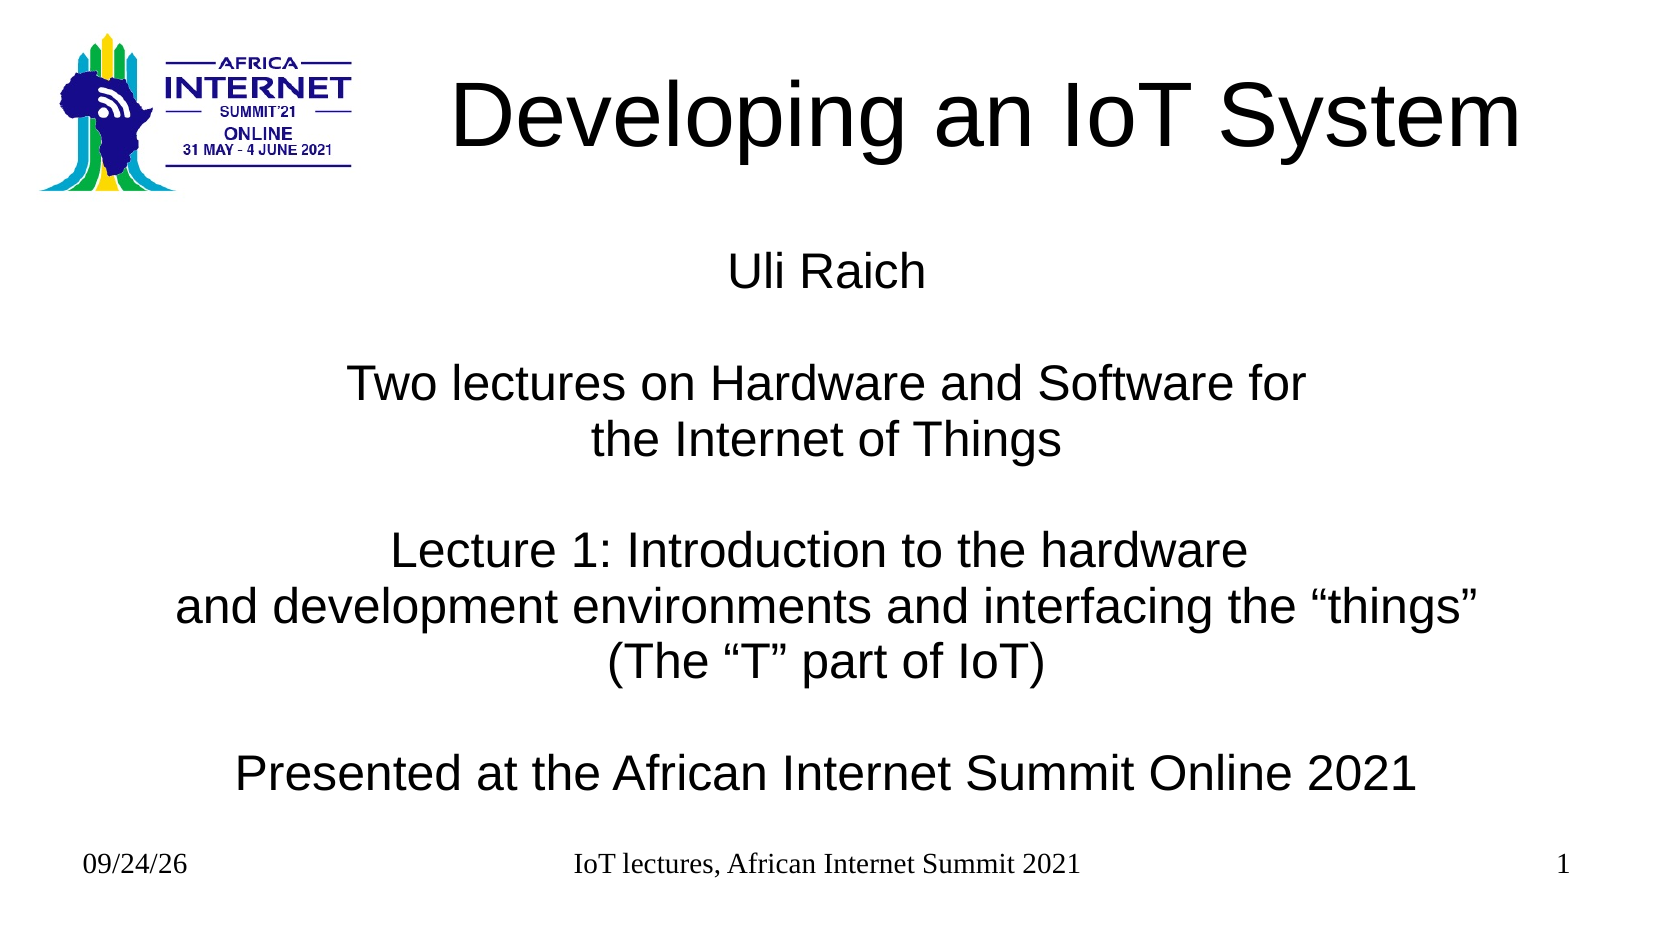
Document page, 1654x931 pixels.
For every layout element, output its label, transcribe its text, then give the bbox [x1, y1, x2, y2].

picture [9, 11, 384, 207]
subtitle Uli Raich Two lectures on Hardware and Software for the Internet of Things Lecture 1: Introduction to the hardware and development environments and interfacing the “things” (The “T” part of IoT) Presented at the African Internet Summit Online 2021 [82, 217, 1571, 827]
title Developing an IoT System [403, 37, 1571, 193]
